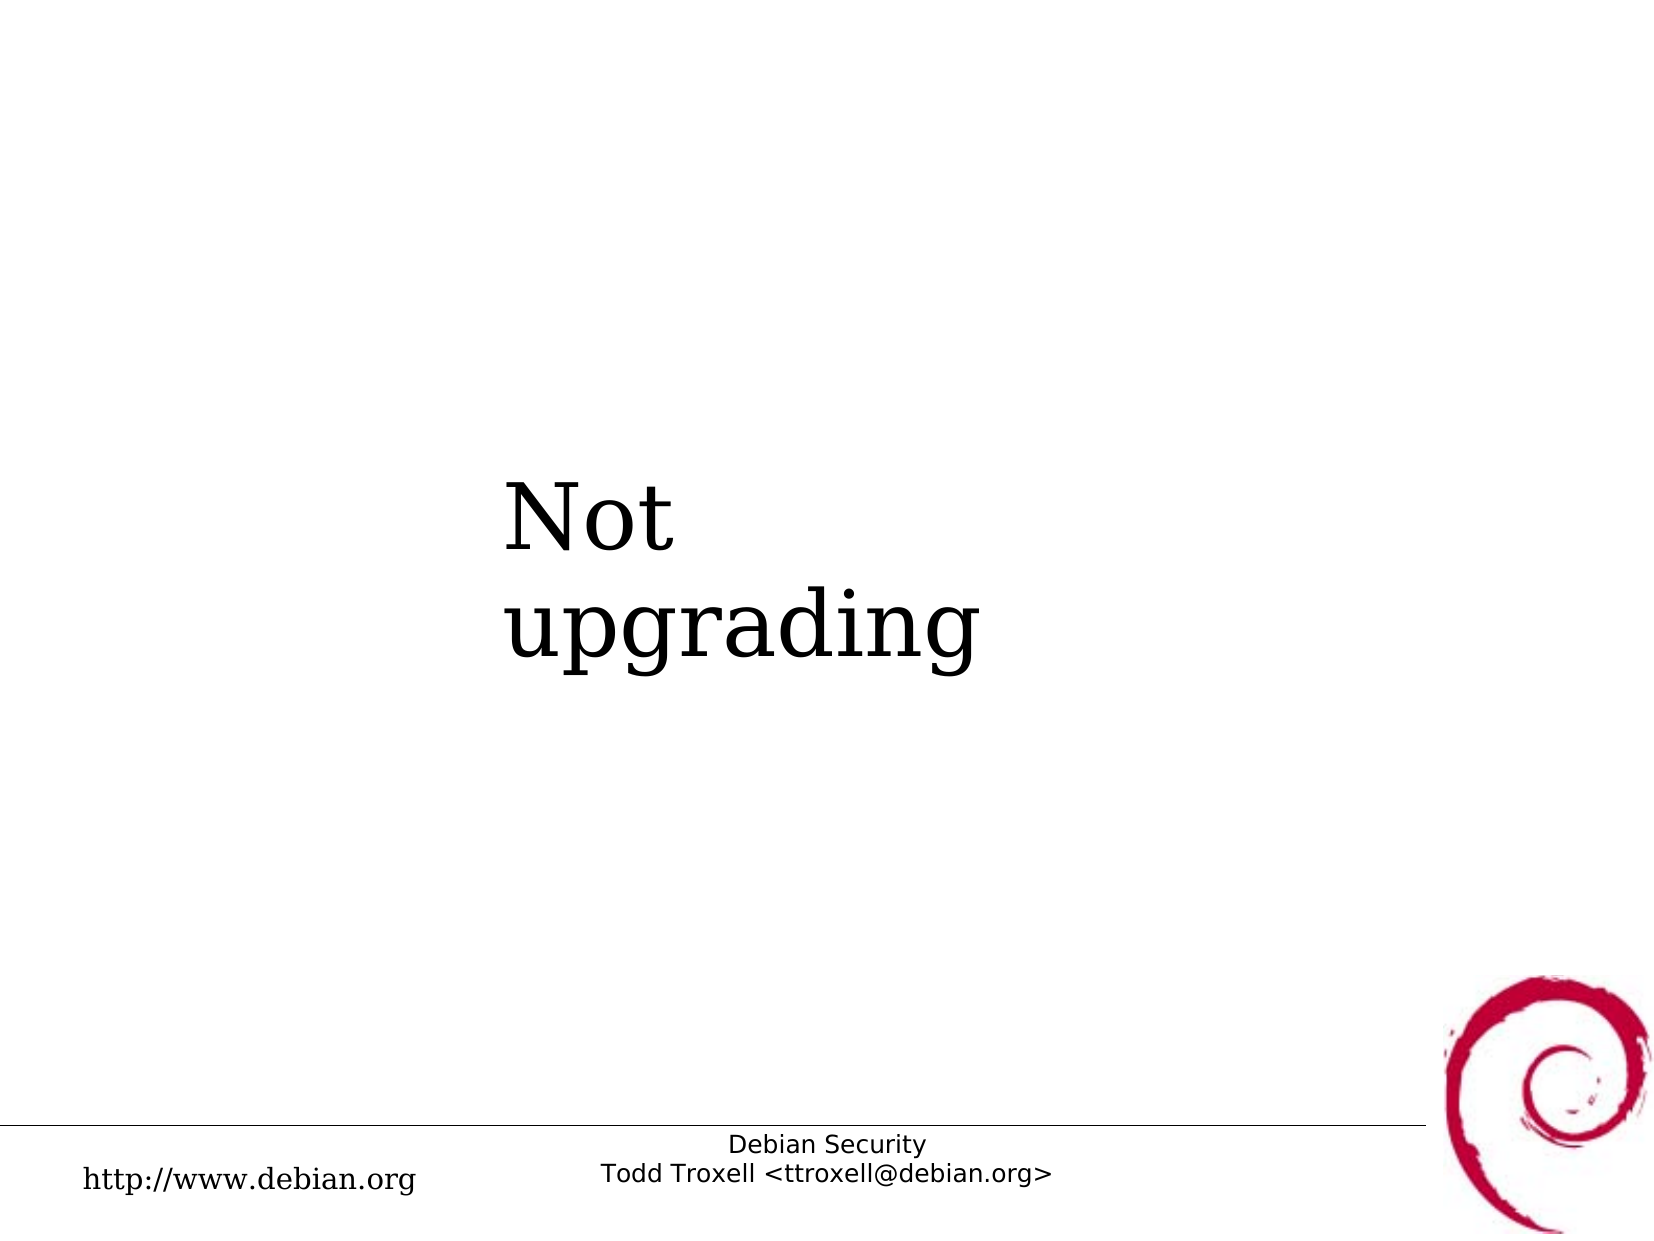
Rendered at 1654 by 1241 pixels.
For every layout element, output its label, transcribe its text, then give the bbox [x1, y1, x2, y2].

text_box Not upgrading [487, 457, 1163, 686]
picture [1443, 975, 1654, 1234]
